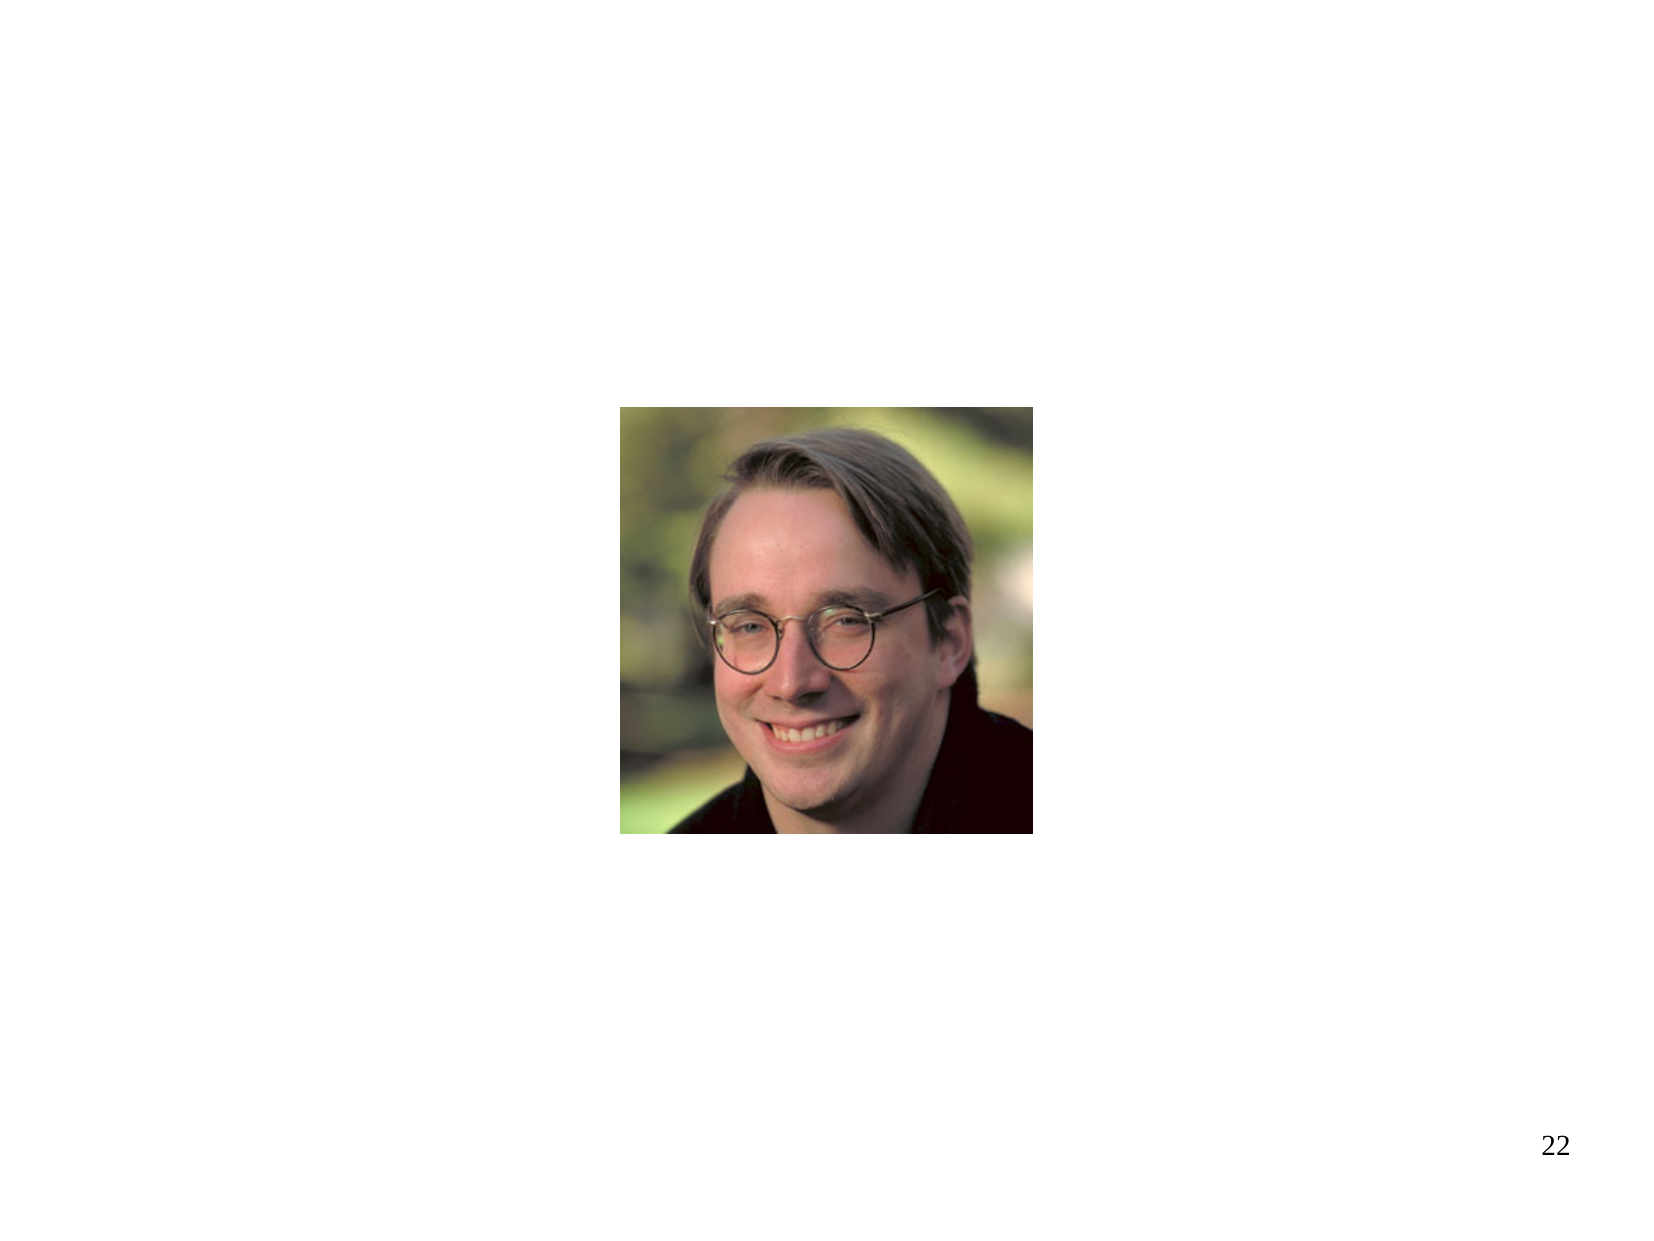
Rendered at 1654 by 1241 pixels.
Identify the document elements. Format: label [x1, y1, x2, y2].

picture [620, 407, 1033, 834]
